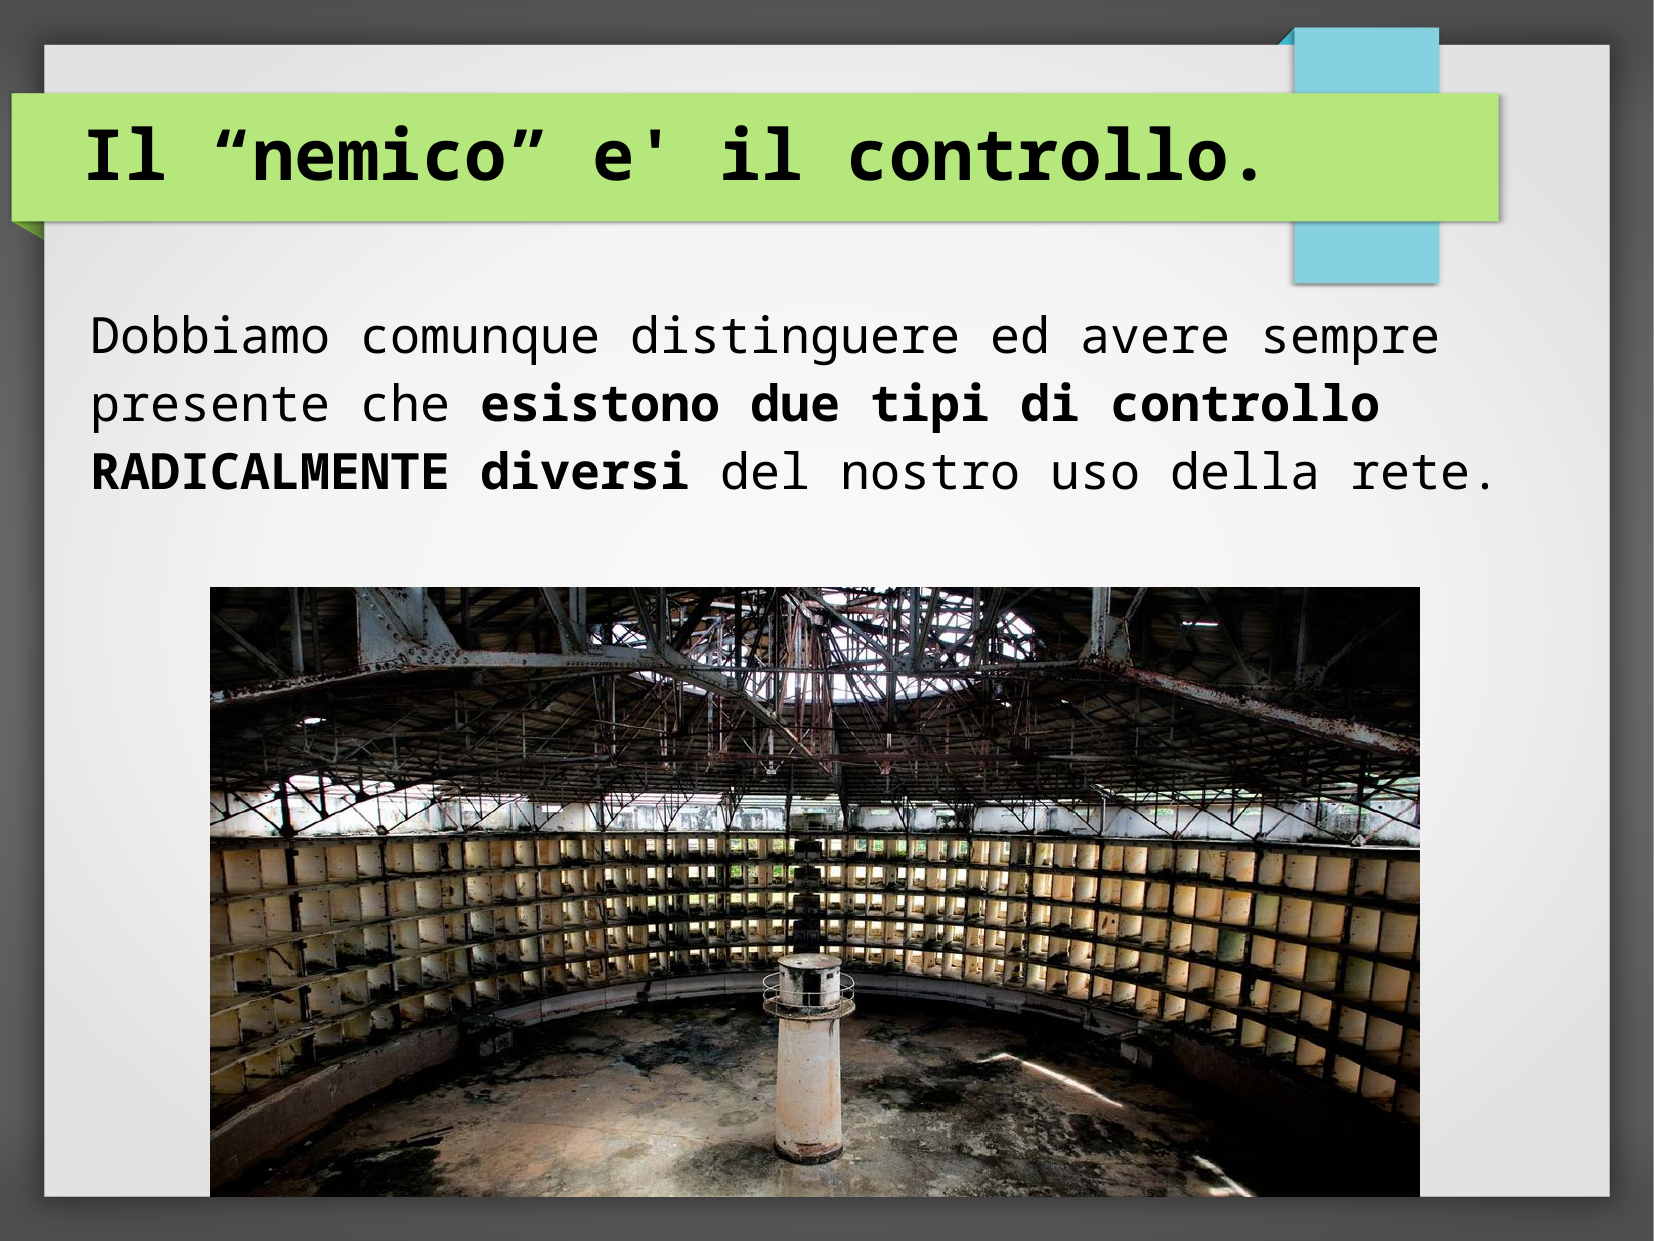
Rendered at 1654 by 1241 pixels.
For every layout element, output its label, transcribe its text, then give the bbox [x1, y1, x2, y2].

list Dobbiamo comunque distinguere ed avere sempre presente che esistono due tipi di controllo RADICALMENTE diversi del nostro uso della rete. [90, 300, 1516, 576]
title Il “nemico” e' il controllo. [82, 49, 1571, 257]
picture [0, 0, 1654, 1241]
